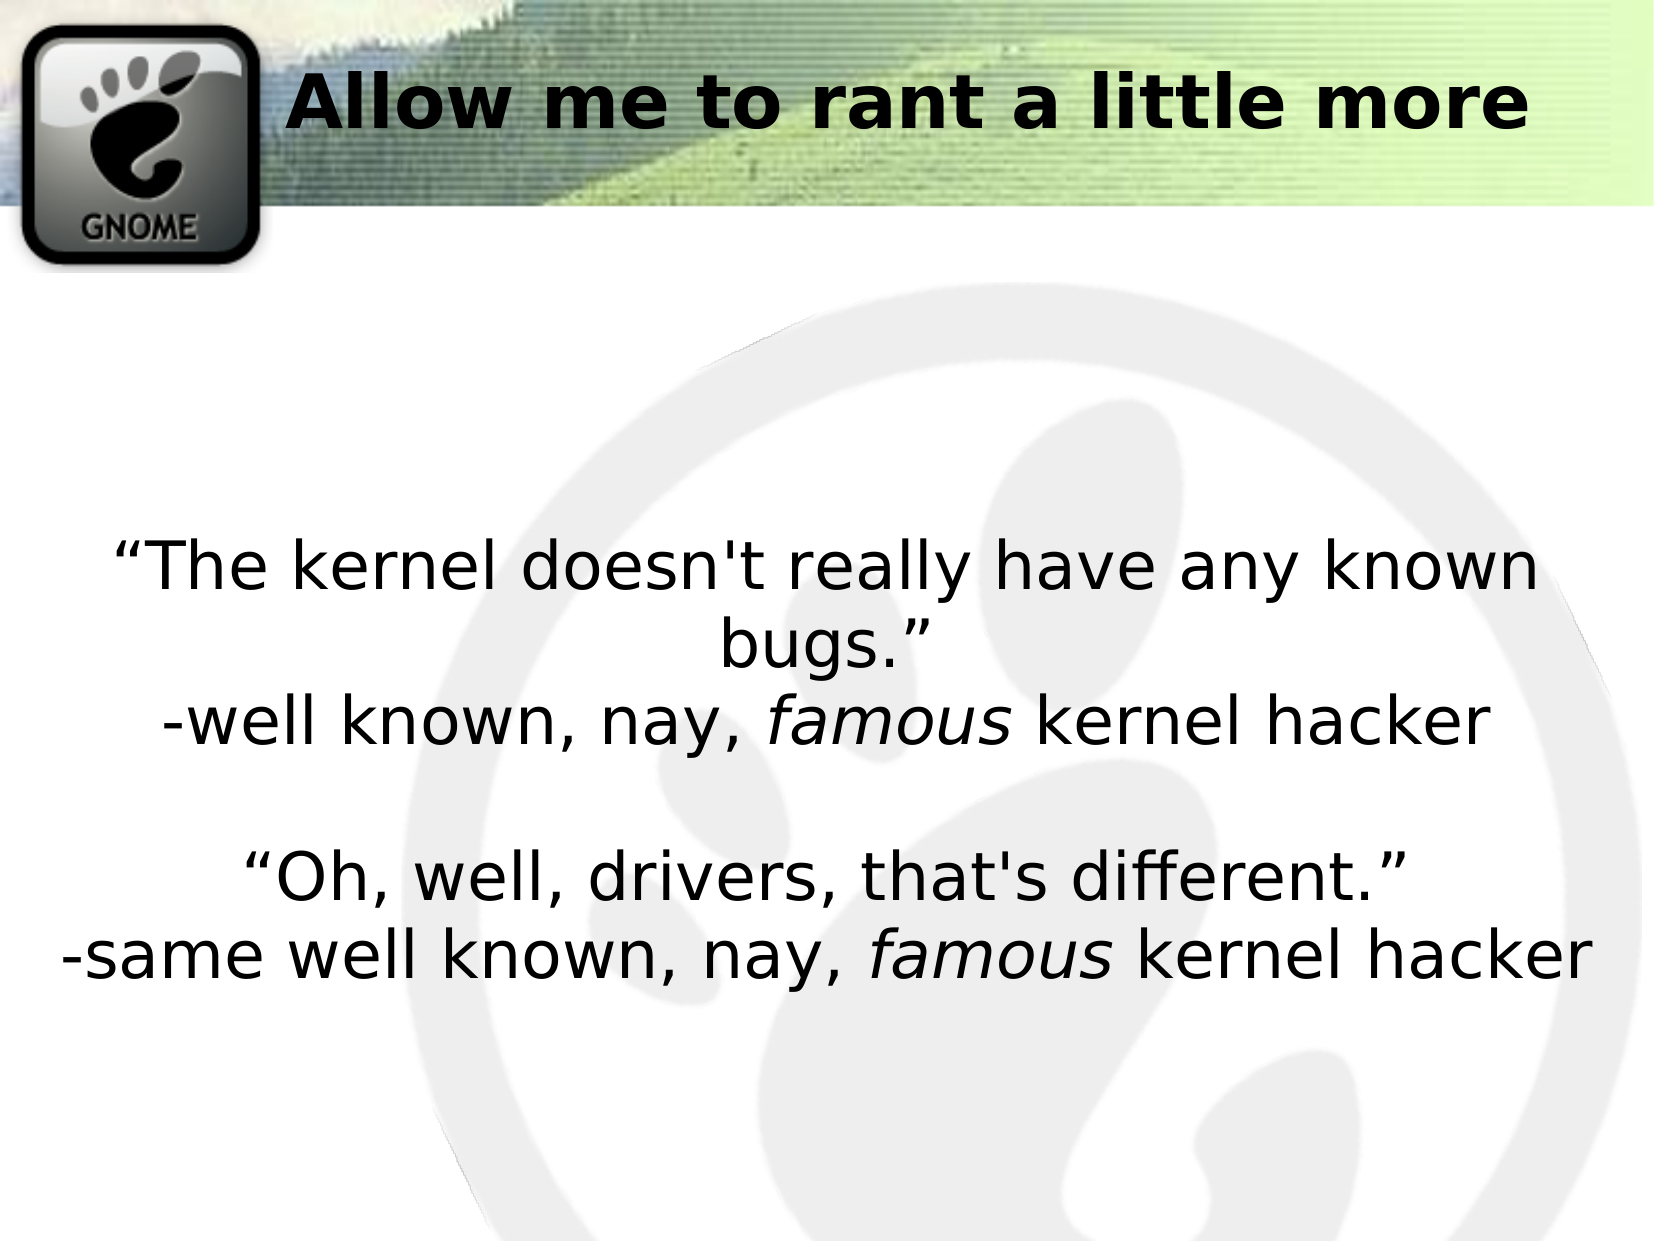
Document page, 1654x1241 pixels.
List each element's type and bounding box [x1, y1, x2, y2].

picture [0, 0, 1654, 273]
picture [401, 282, 1642, 1241]
